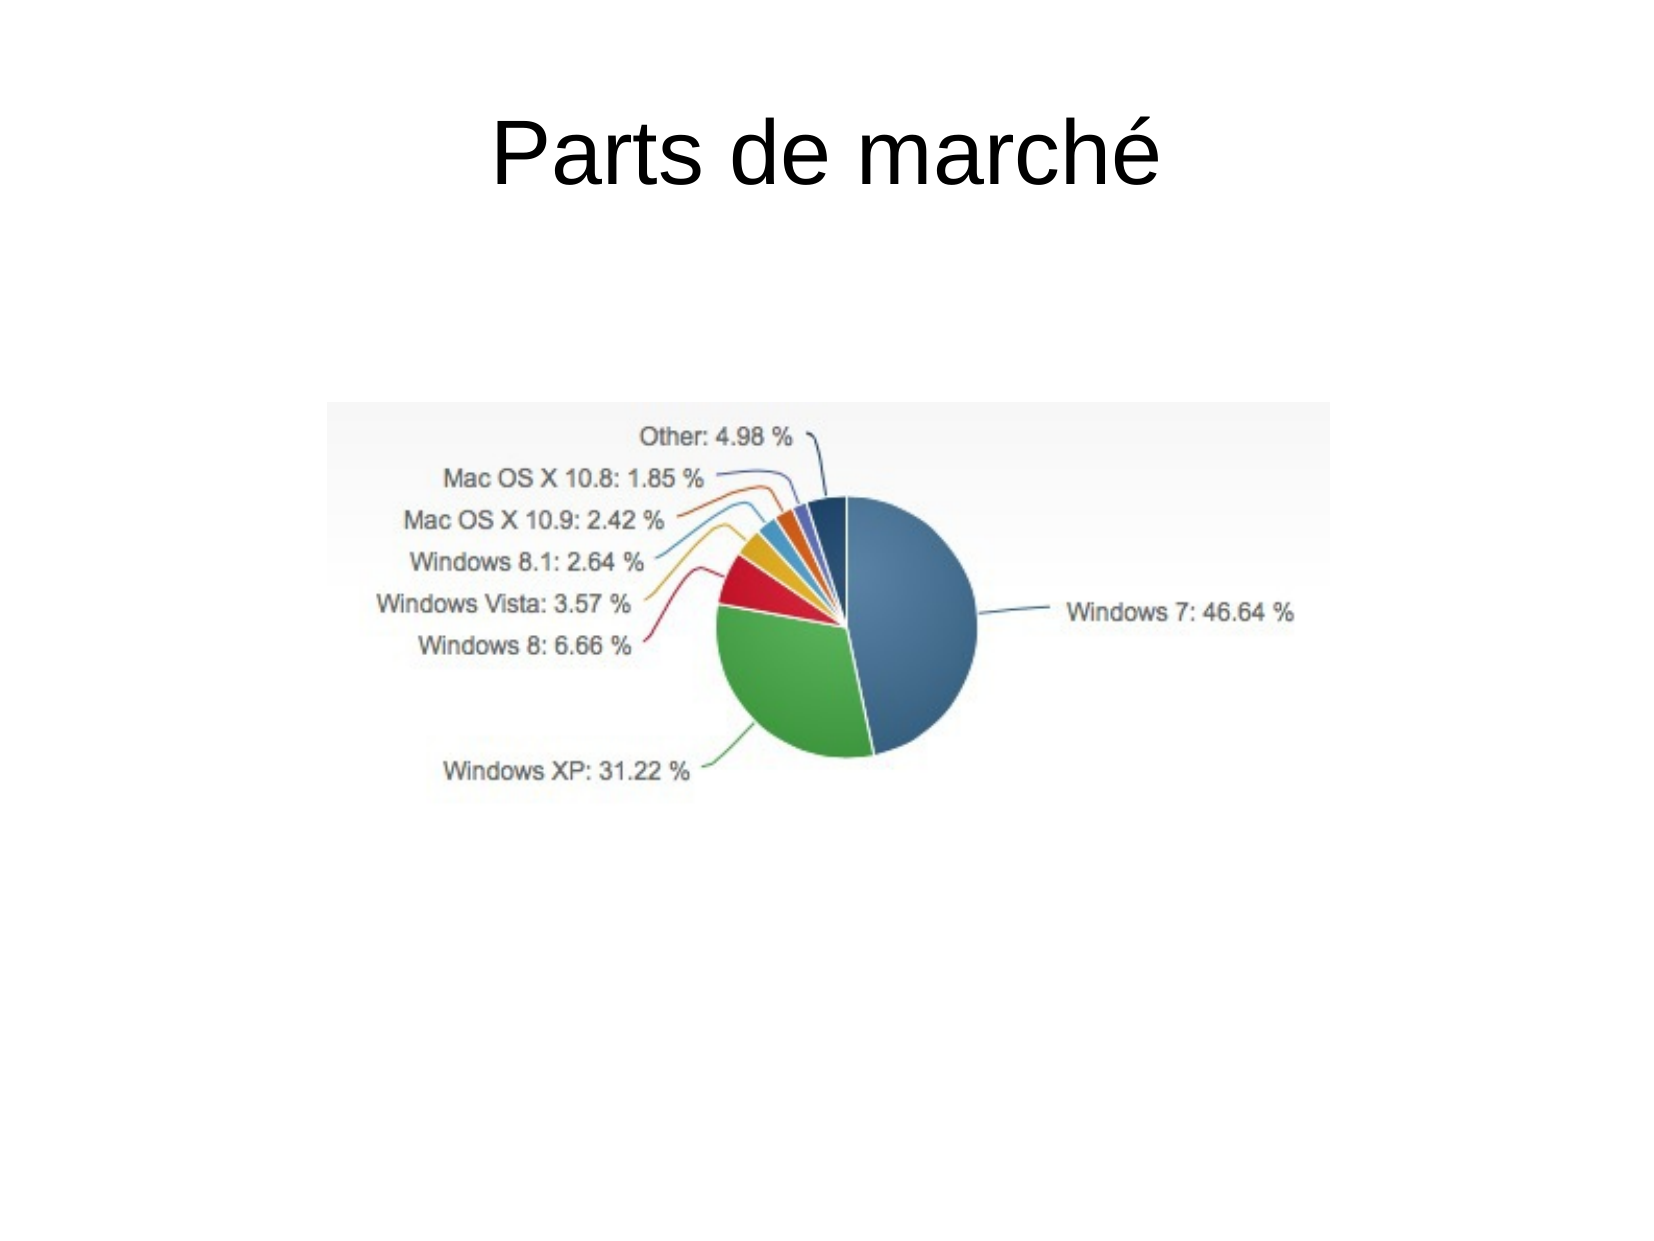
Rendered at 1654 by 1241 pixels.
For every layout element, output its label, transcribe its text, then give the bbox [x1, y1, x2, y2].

title Parts de marché [82, 49, 1571, 257]
picture [327, 402, 1330, 839]
